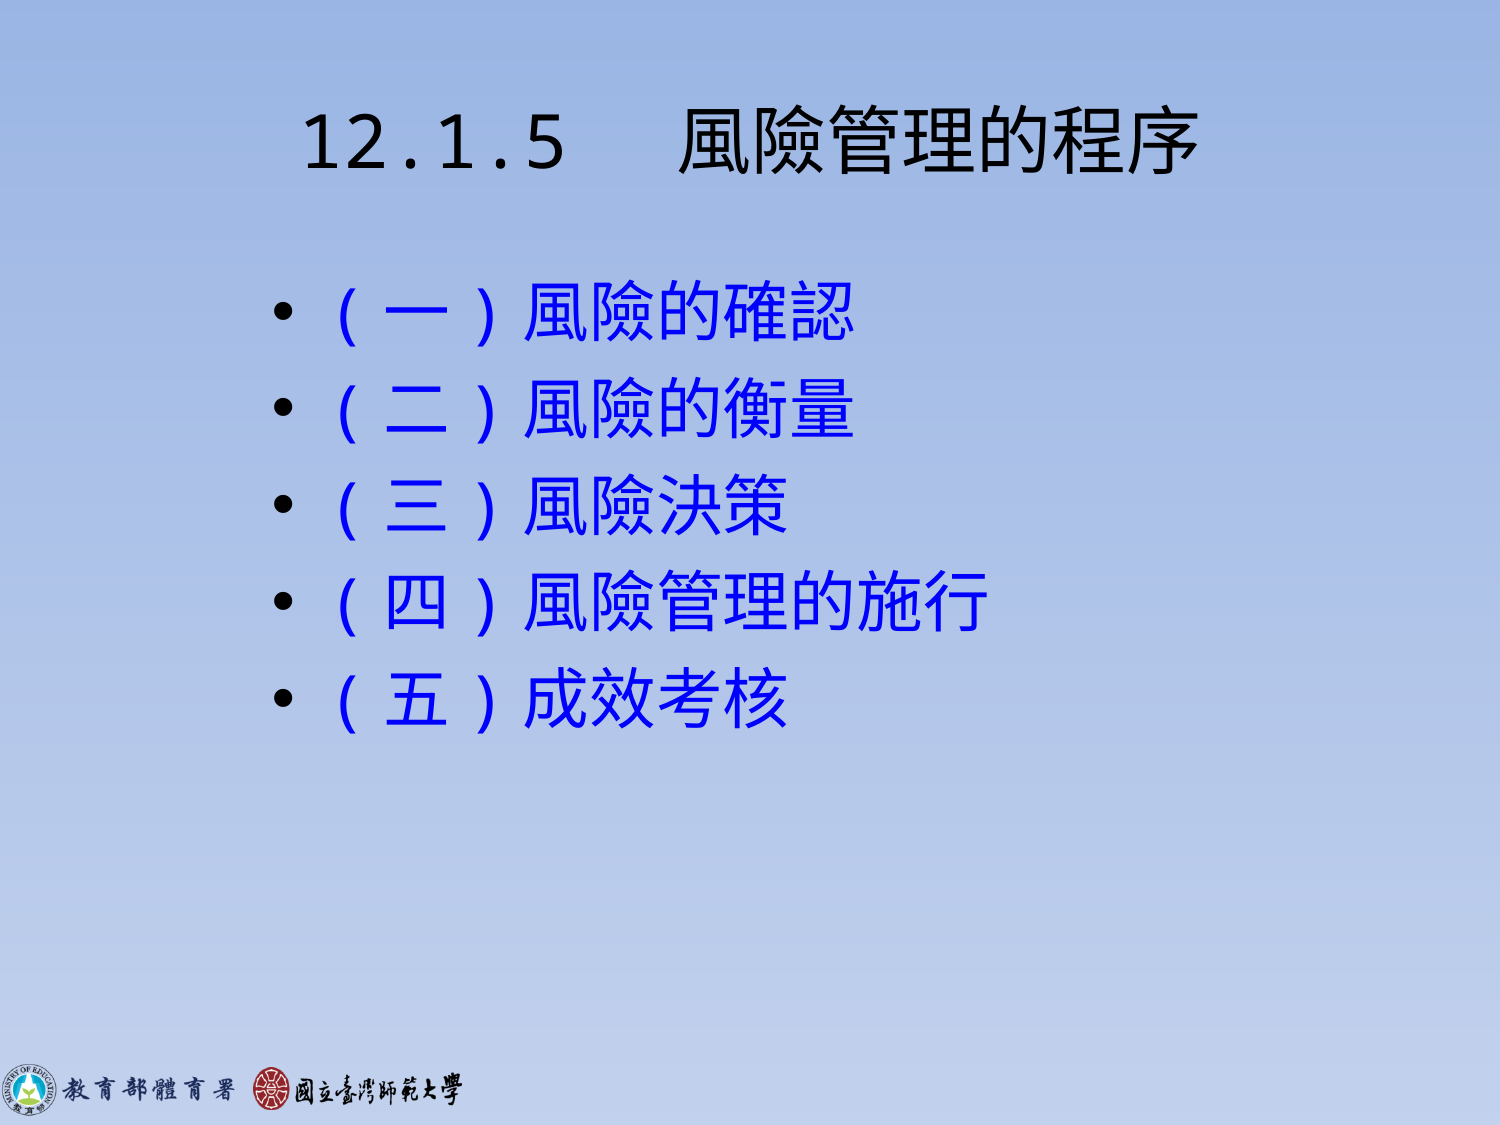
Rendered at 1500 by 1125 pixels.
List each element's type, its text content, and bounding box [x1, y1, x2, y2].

list (一)風險的確認 (二)風險的衡量 (三)風險決策 (四)風險管理的施行 (五)成效考核 [256, 262, 1238, 833]
title 12.1.5 風險管理的程序 [75, 45, 1426, 233]
